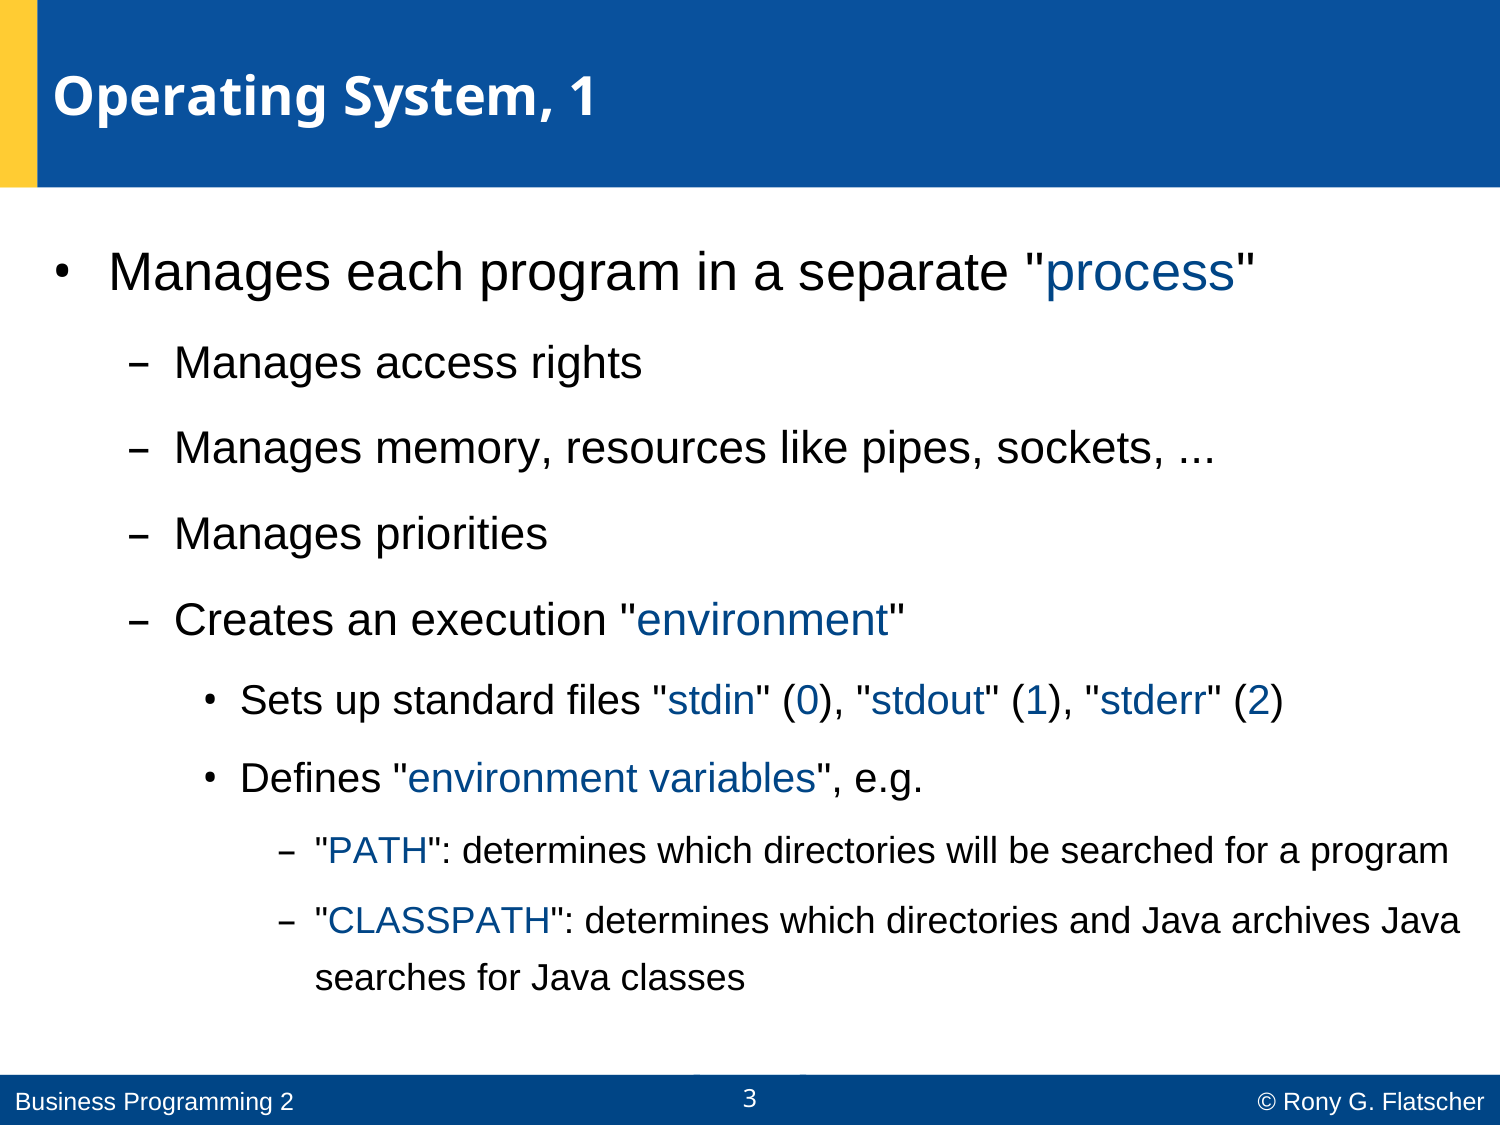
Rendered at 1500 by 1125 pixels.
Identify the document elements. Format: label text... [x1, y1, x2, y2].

list Manages each program in a separate "process" Manages access rights Manages memory, resources like pipes, sockets, ... Manages priorities Creates an execution "environment" Sets up standard files "stdin" (0), "stdout" (1), "stderr" (2) Defines "environment variables", e.g. "PATH": determines which directories will be searched for a program "CLASSPATH": determines which directories and Java archives Java searches for Java classes [37, 212, 1500, 1051]
title Operating System, 1 [37, 0, 1500, 188]
